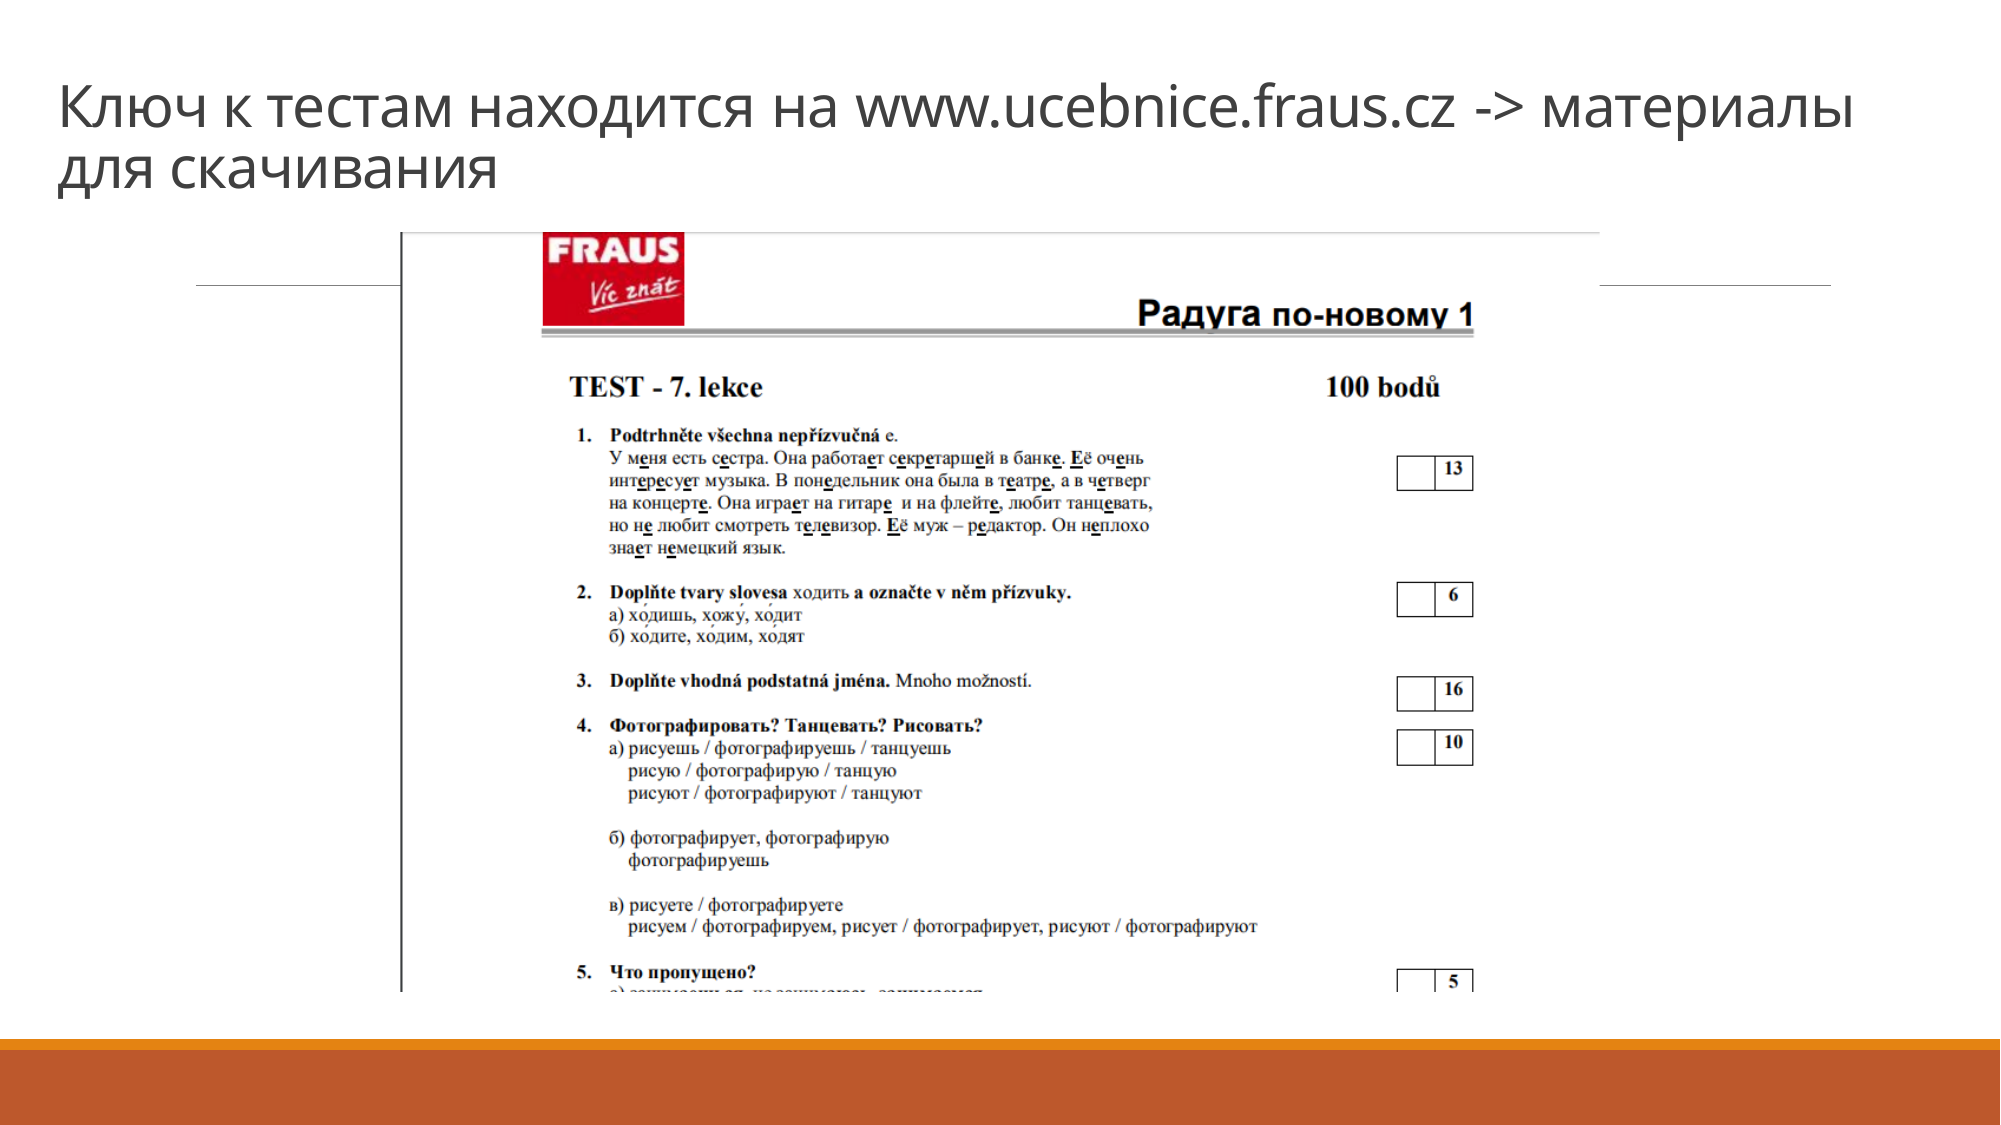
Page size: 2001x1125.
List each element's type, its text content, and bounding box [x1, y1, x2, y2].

picture [400, 232, 1600, 992]
title Ключ к тестам находится на www.ucebnice.fraus.cz -> материалы для скачивания [42, 64, 1917, 303]
